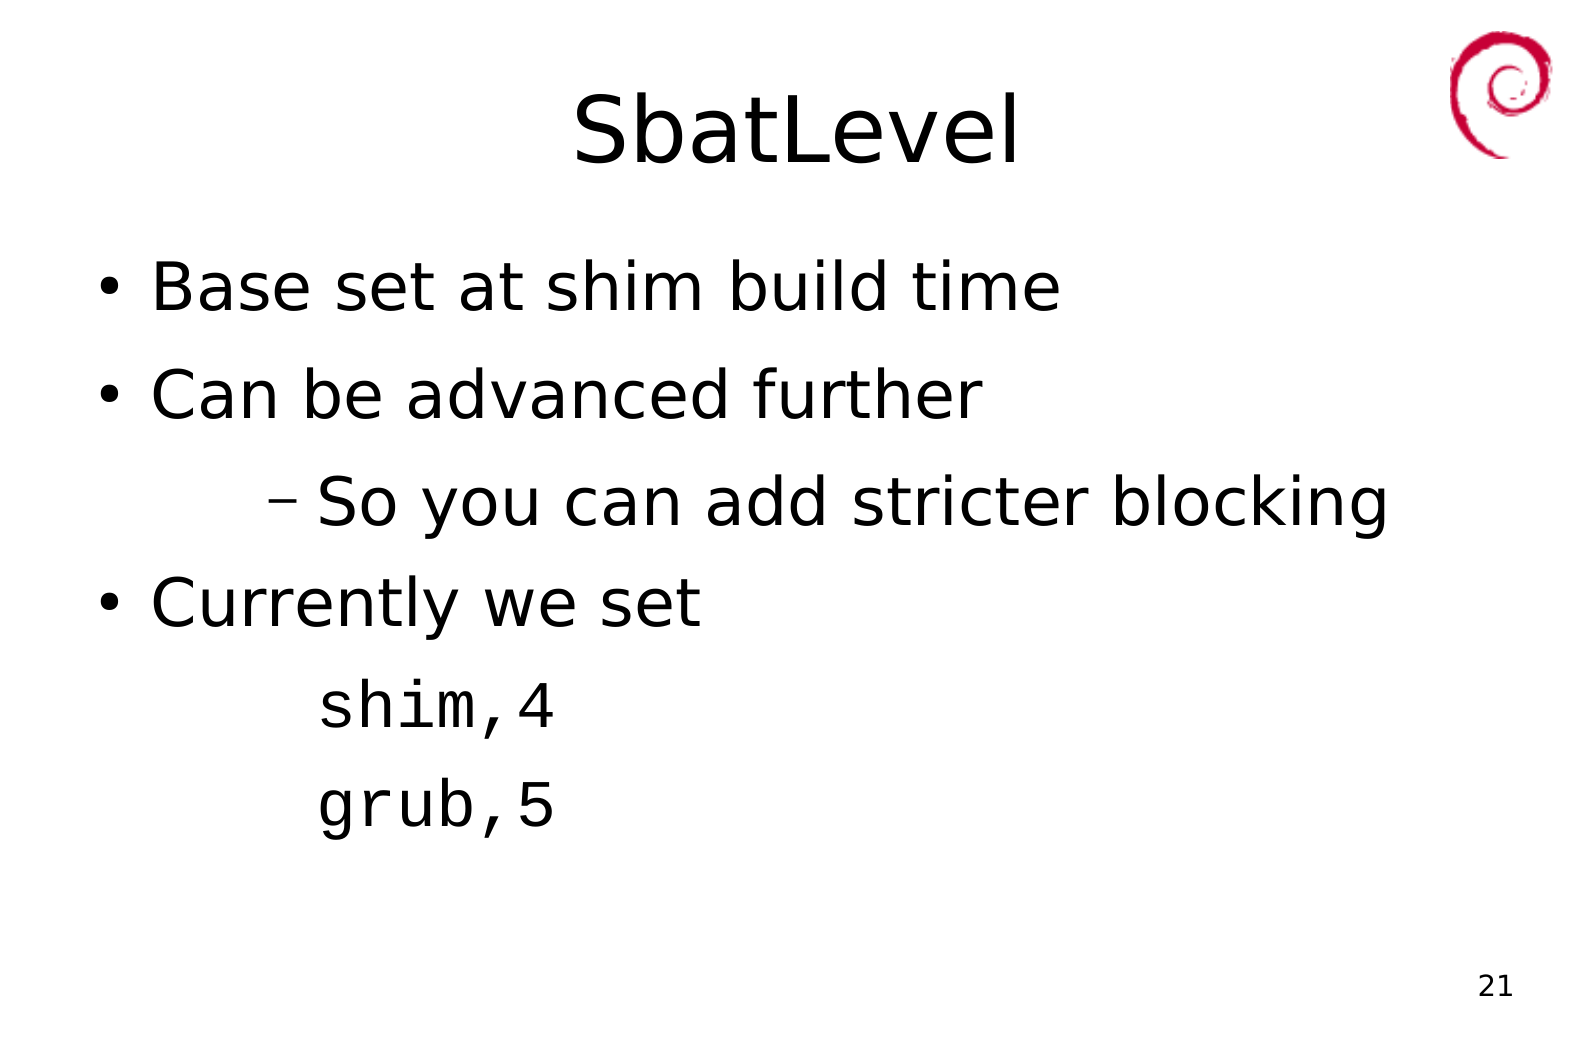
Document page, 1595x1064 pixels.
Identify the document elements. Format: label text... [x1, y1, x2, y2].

list Base set at shim build time Can be advanced further So you can add stricter blocking Currently we set shim,4 grub,5 [79, 248, 1515, 951]
picture [1450, 31, 1555, 159]
title SbatLevel [79, 42, 1515, 220]
